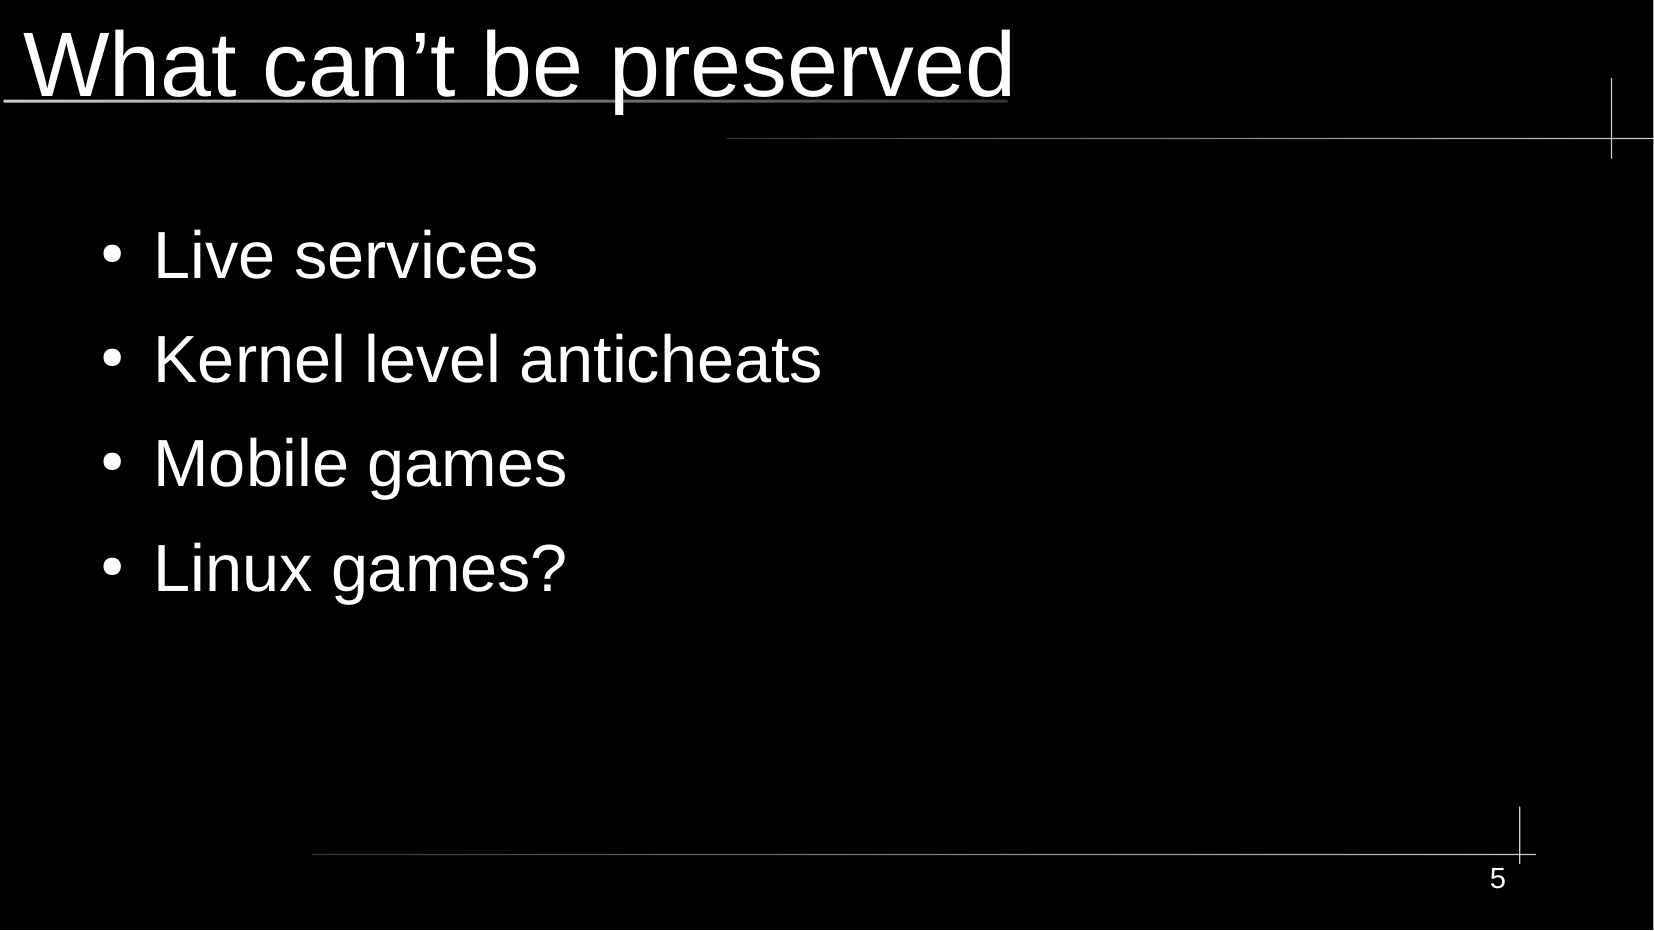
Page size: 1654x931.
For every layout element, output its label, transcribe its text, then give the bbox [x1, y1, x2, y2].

list Live services Kernel level anticheats Mobile games Linux games? [82, 217, 1571, 758]
title What can’t be preserved [23, 11, 1589, 119]
